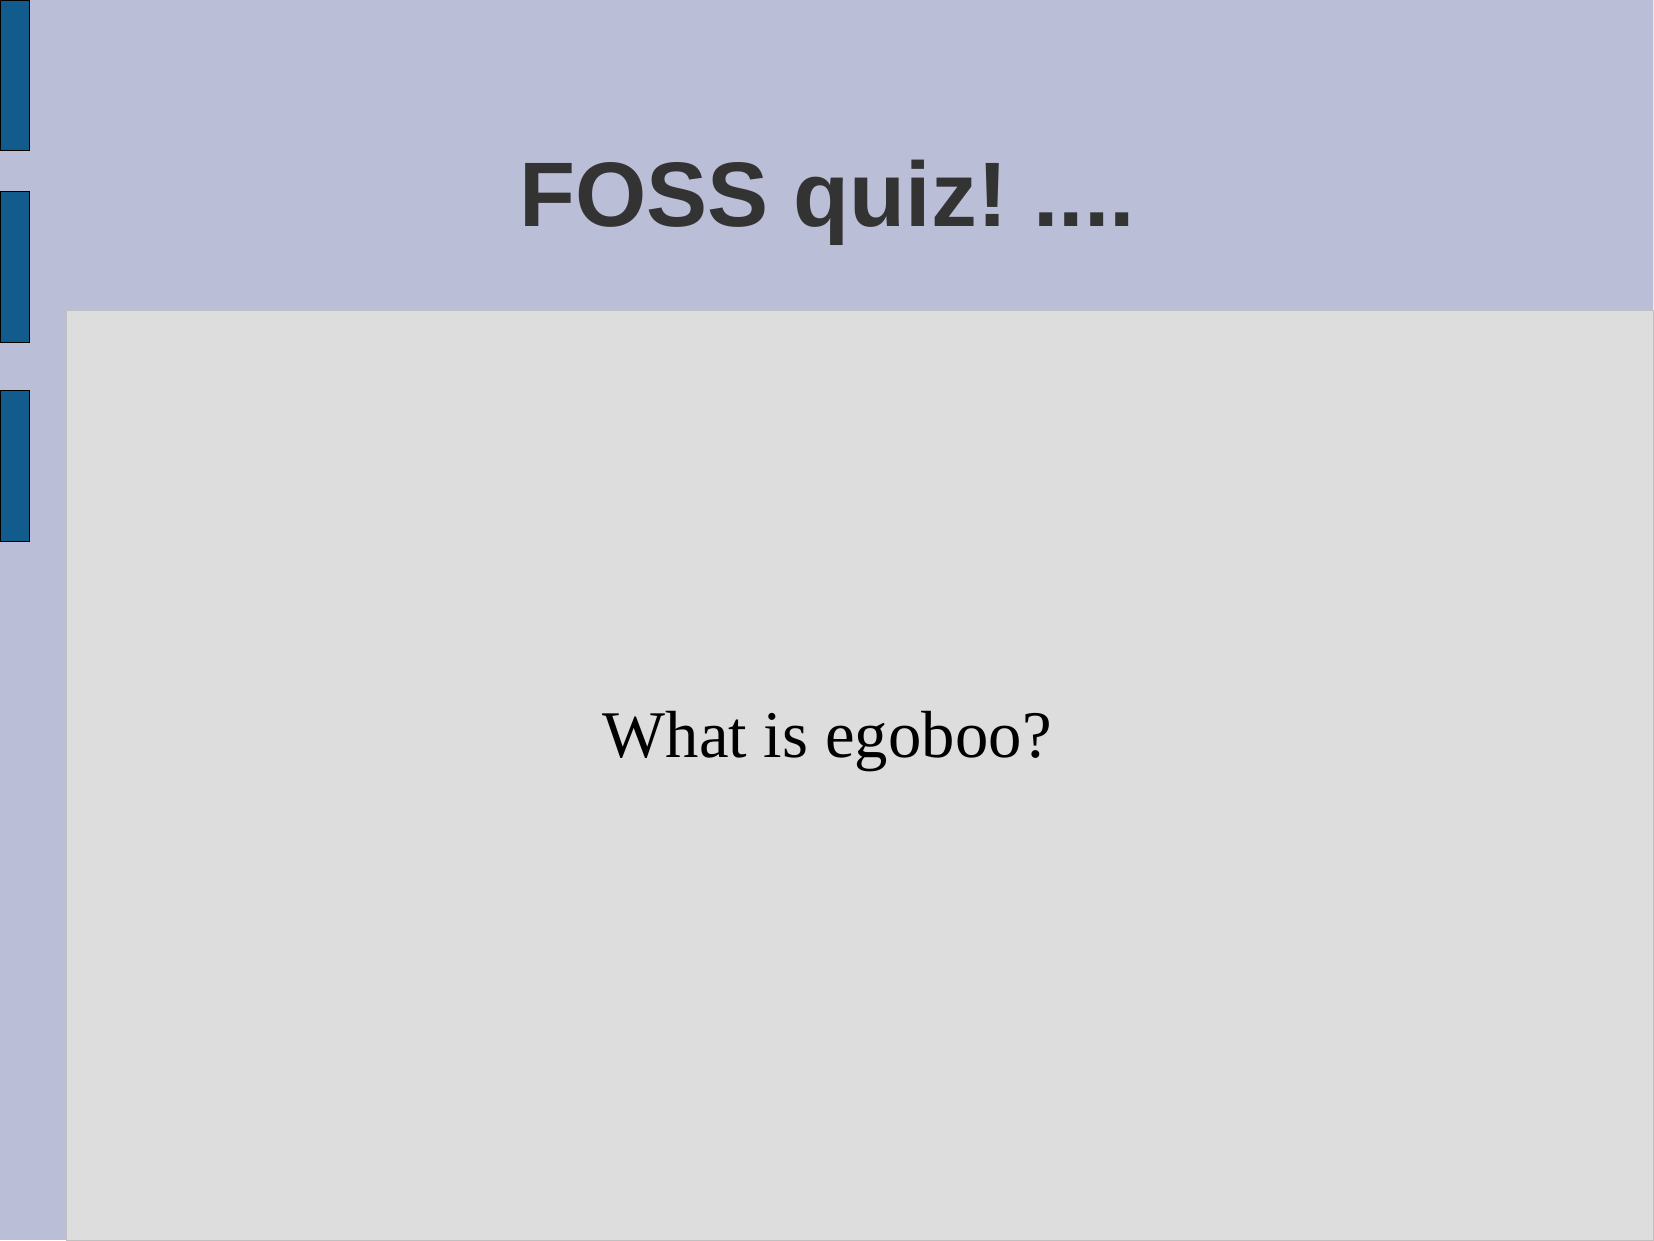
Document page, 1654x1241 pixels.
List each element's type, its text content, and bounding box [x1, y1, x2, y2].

subtitle What is egoboo? [121, 352, 1534, 1119]
title FOSS quiz! .... [121, 98, 1534, 291]
